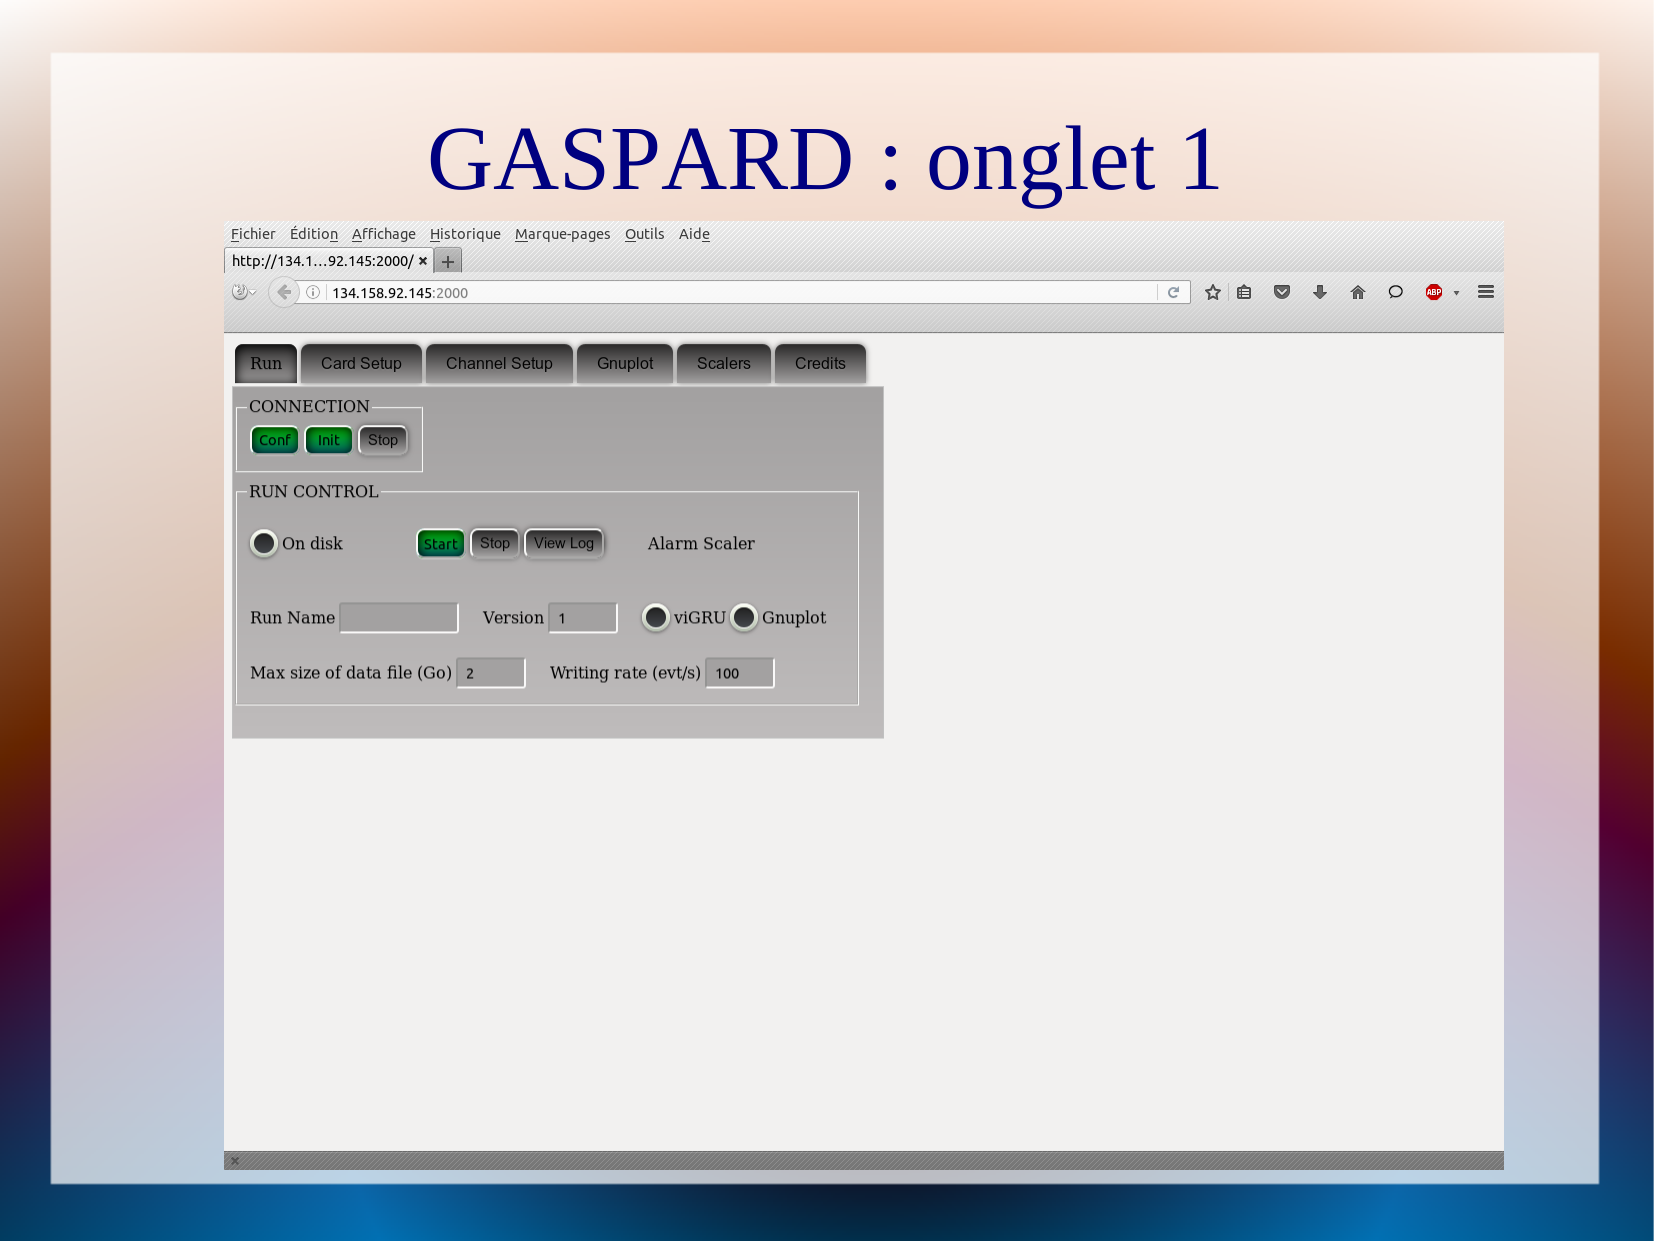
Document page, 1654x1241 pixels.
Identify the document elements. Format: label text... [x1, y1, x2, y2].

title GASPARD : onglet 1 [82, 55, 1571, 263]
picture [0, 0, 1654, 1241]
